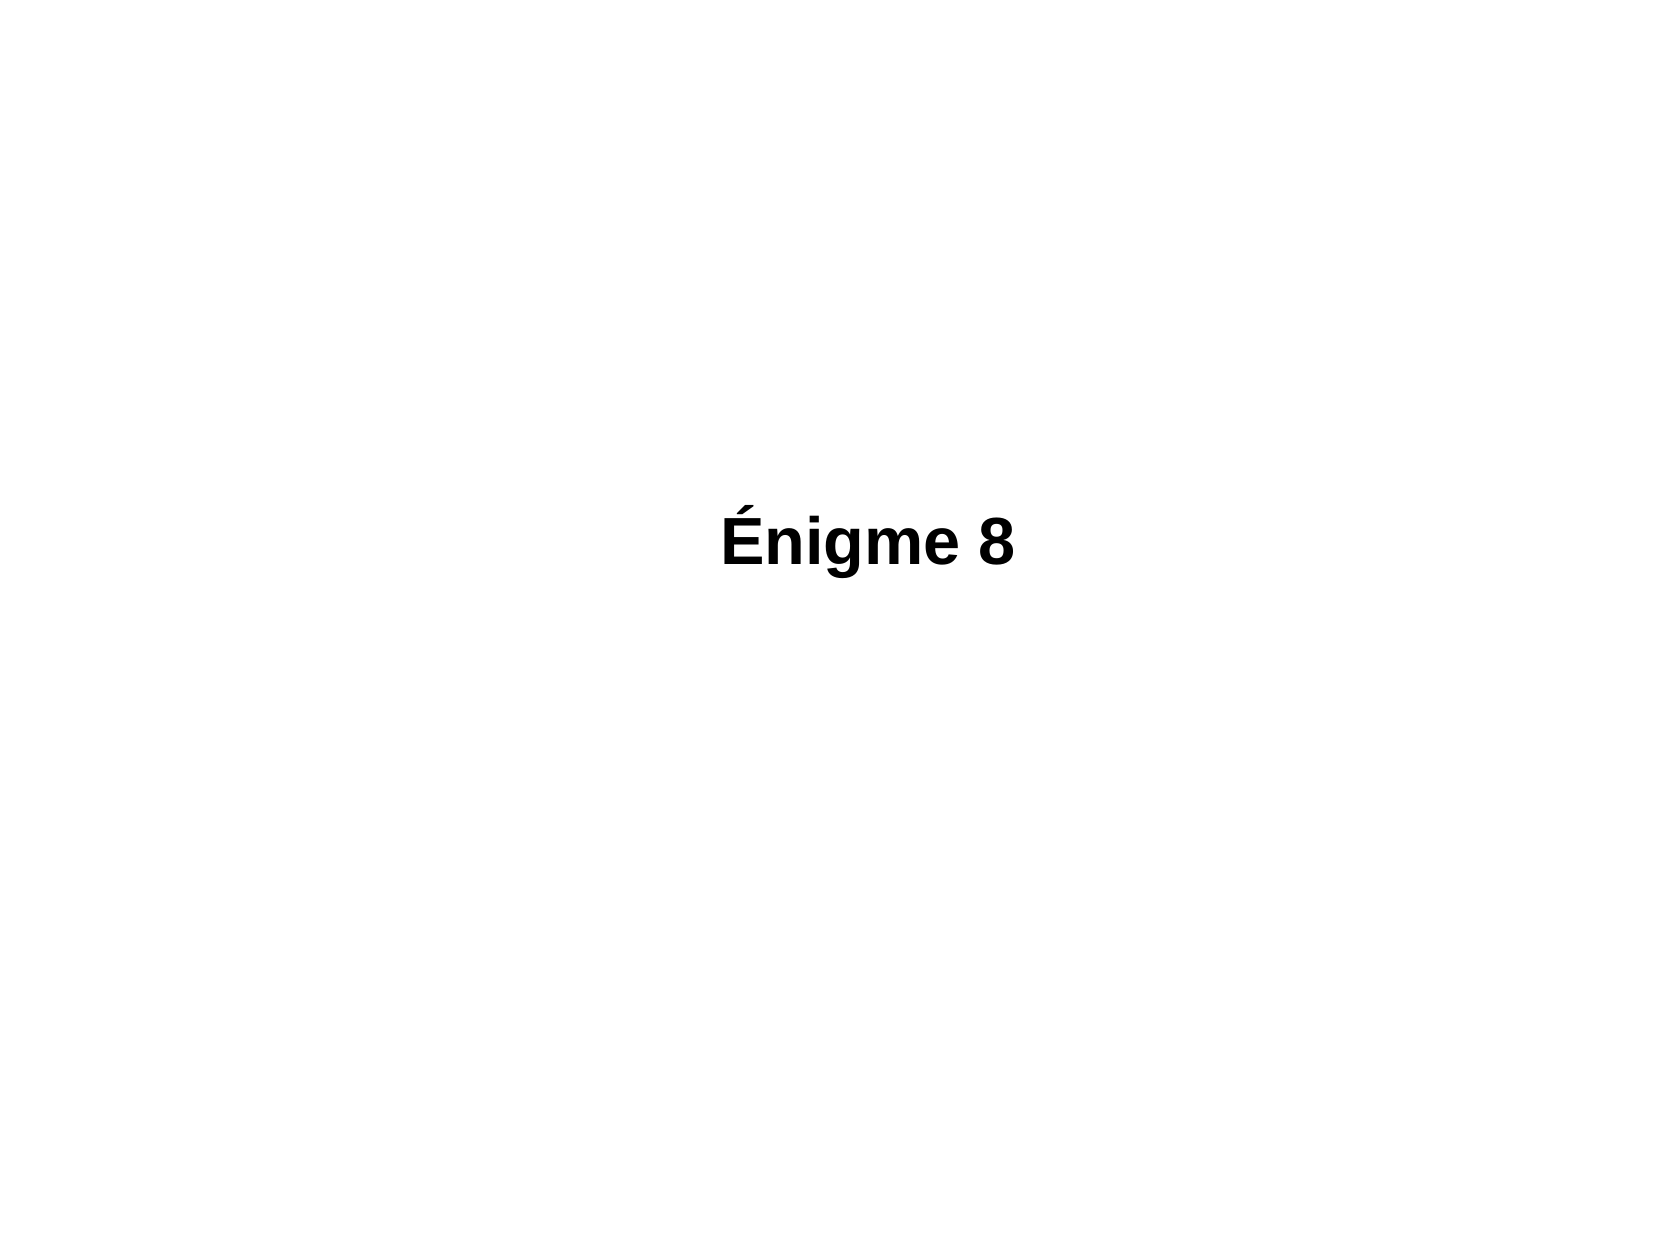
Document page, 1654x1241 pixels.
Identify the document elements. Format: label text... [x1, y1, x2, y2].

list Énigme 8 [88, 295, 1577, 1114]
